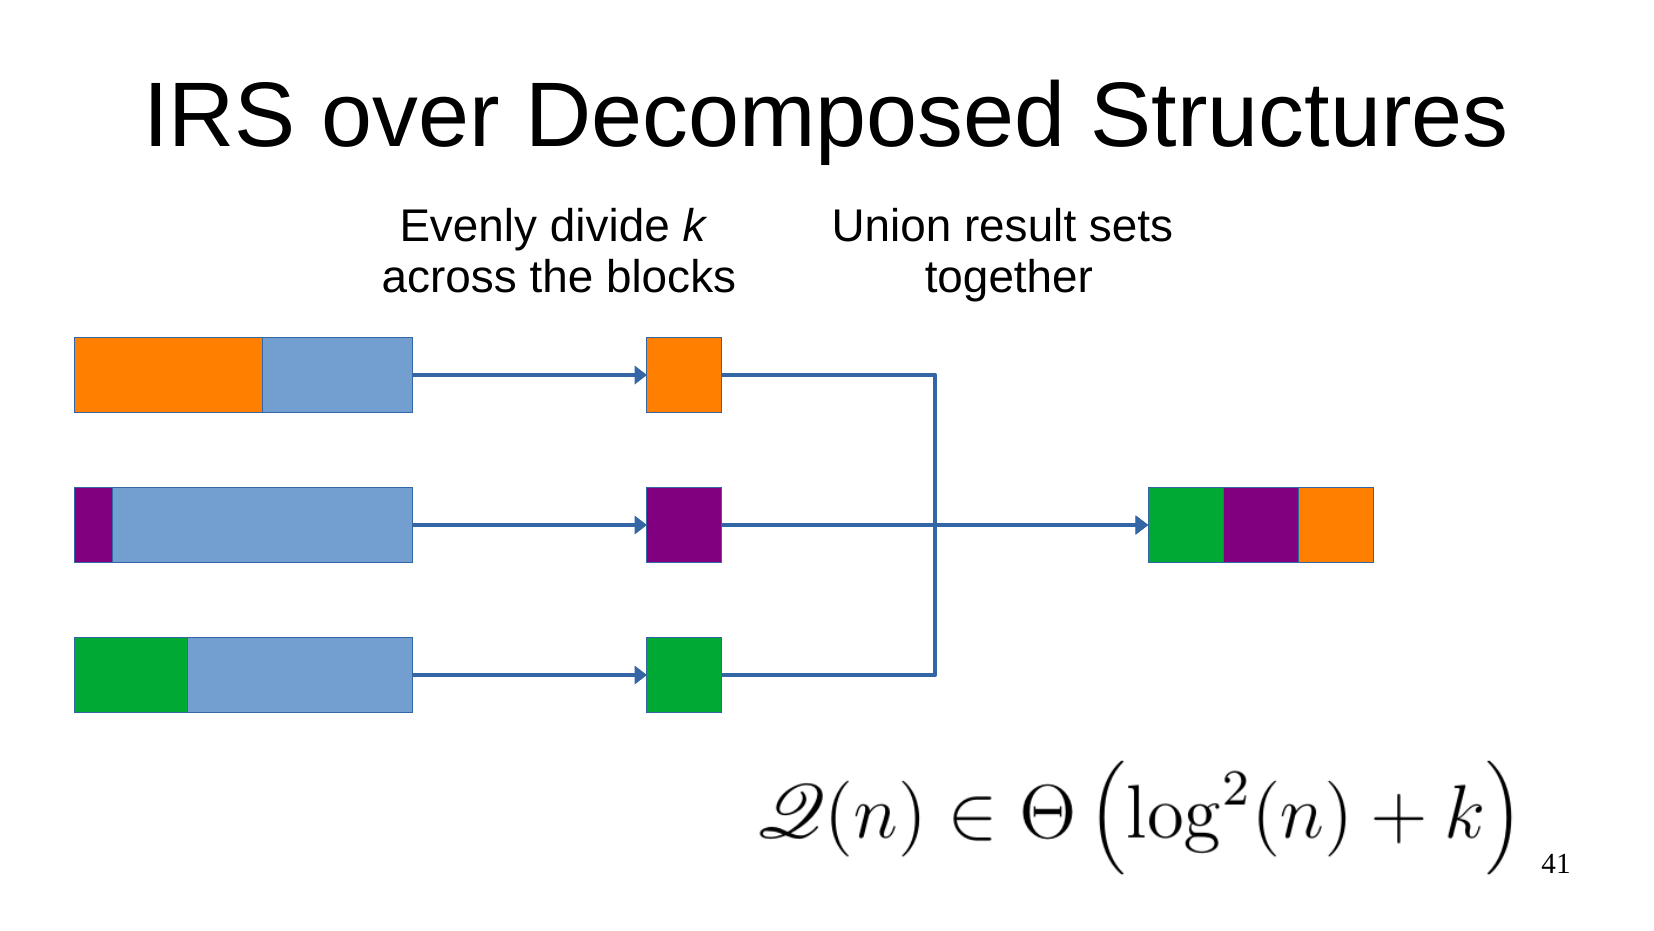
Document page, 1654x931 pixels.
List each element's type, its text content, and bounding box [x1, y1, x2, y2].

title IRS over Decomposed Structures [82, 37, 1571, 193]
text_box Evenly divide k across the blocks [366, 192, 751, 310]
text_box [646, 637, 722, 713]
text_box [74, 487, 413, 563]
text_box [1148, 487, 1374, 563]
text_box [74, 637, 413, 713]
picture [736, 721, 1524, 901]
text_box [74, 337, 413, 413]
text_box [646, 337, 722, 413]
text_box [646, 487, 722, 563]
text_box Union result sets together [816, 192, 1201, 310]
